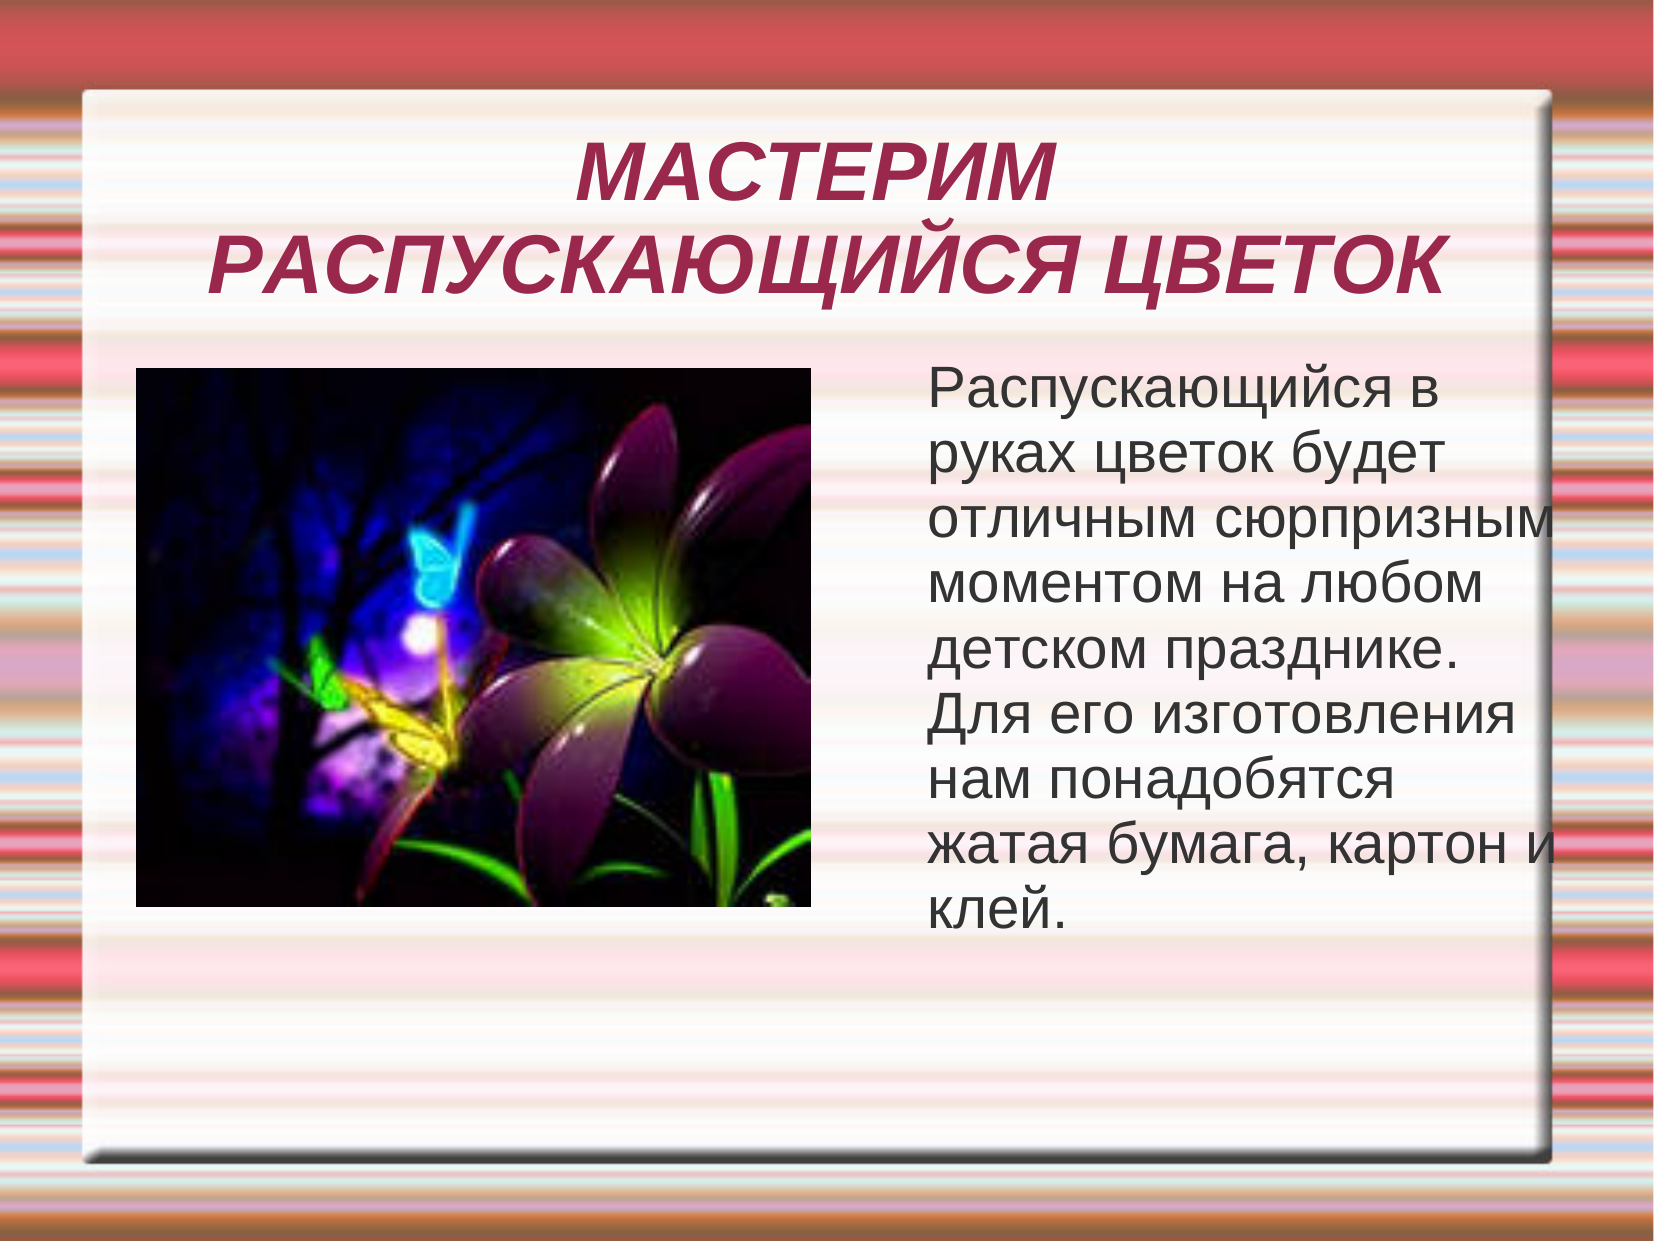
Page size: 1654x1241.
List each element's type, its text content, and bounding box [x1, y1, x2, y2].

list Распускающийся в руках цветок будет отличным сюрпризным моментом на любом детском празднике. Для его изготовления нам понадобятся жатая бумага, картон и клей. [845, 290, 1572, 1109]
picture [0, 0, 1654, 1241]
title МАСТЕРИМ РАСПУСКАЮЩИЙСЯ ЦВЕТОК [121, 114, 1534, 322]
